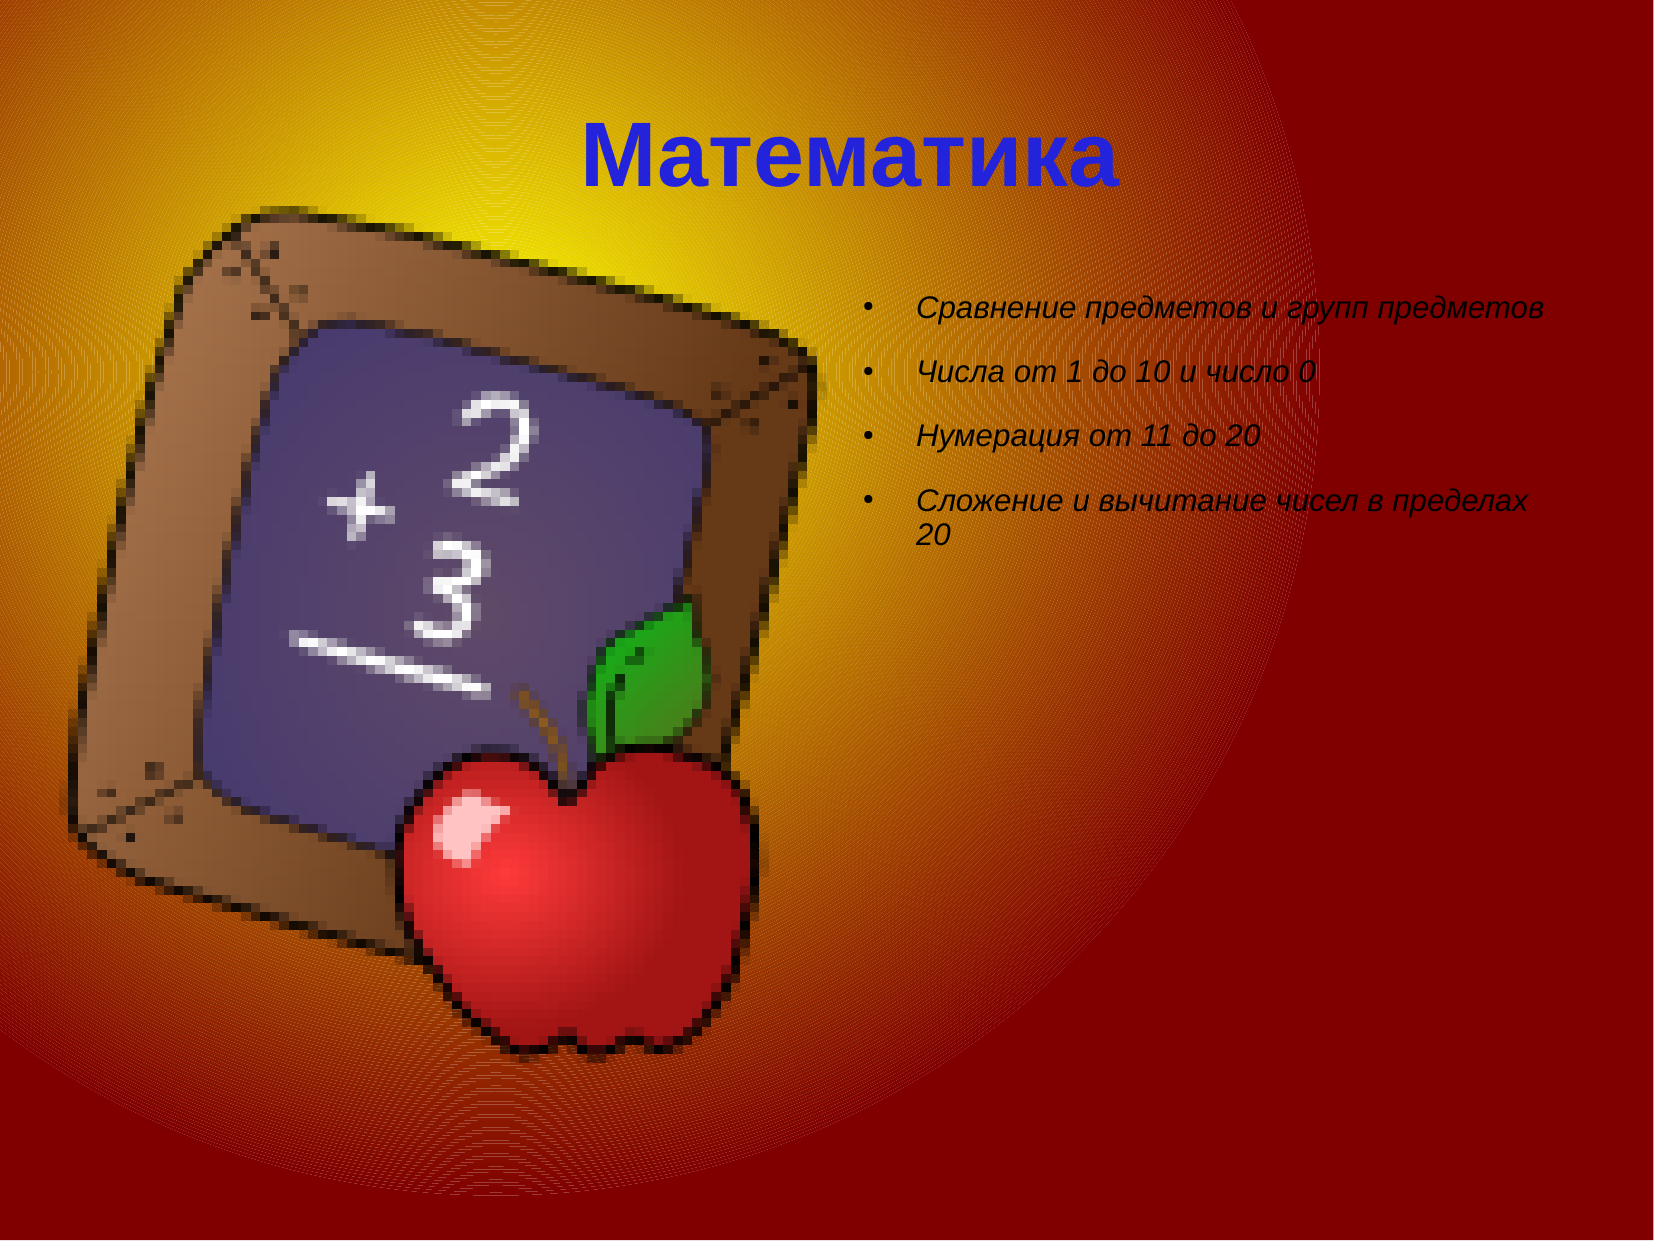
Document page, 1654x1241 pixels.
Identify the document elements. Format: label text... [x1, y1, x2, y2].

title Математика [106, 59, 1595, 252]
picture [59, 206, 827, 1109]
list Сравнение предметов и групп предметов Числа от 1 до 10 и число 0 Нумерация от 11 до 20 Сложение и вычитание чисел в пределах 20 [845, 290, 1572, 1094]
